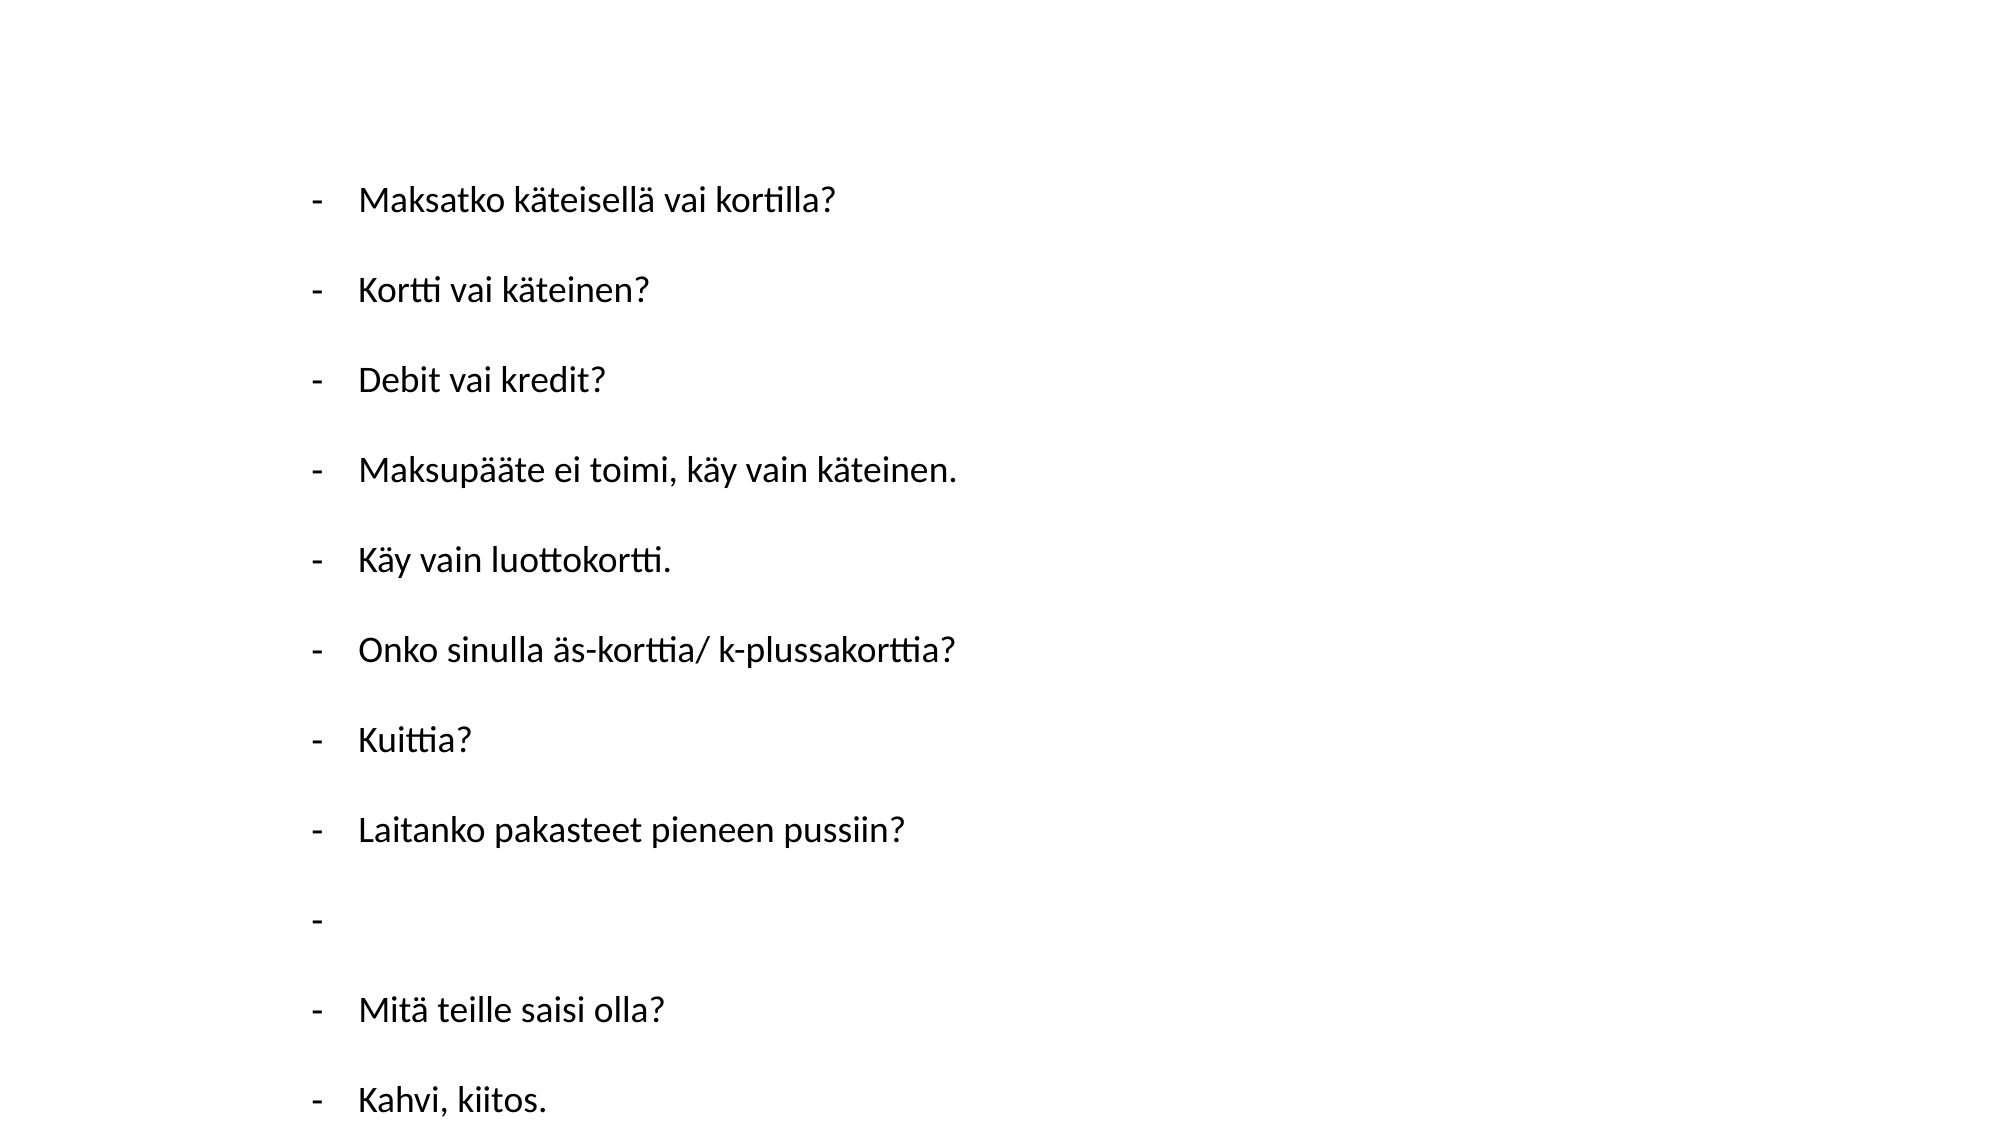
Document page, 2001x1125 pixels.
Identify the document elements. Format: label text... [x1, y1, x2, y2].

text_box Maksatko käteisellä vai kortilla? Kortti vai käteinen? Debit vai kredit? Maksupääte ei toimi, käy vain käteinen. Käy vain luottokortti. Onko sinulla äs-korttia/ k-plussakorttia? Kuittia? Laitanko pakasteet pieneen pussiin? Mitä teille saisi olla? Kahvi, kiitos. [296, 122, 983, 1125]
